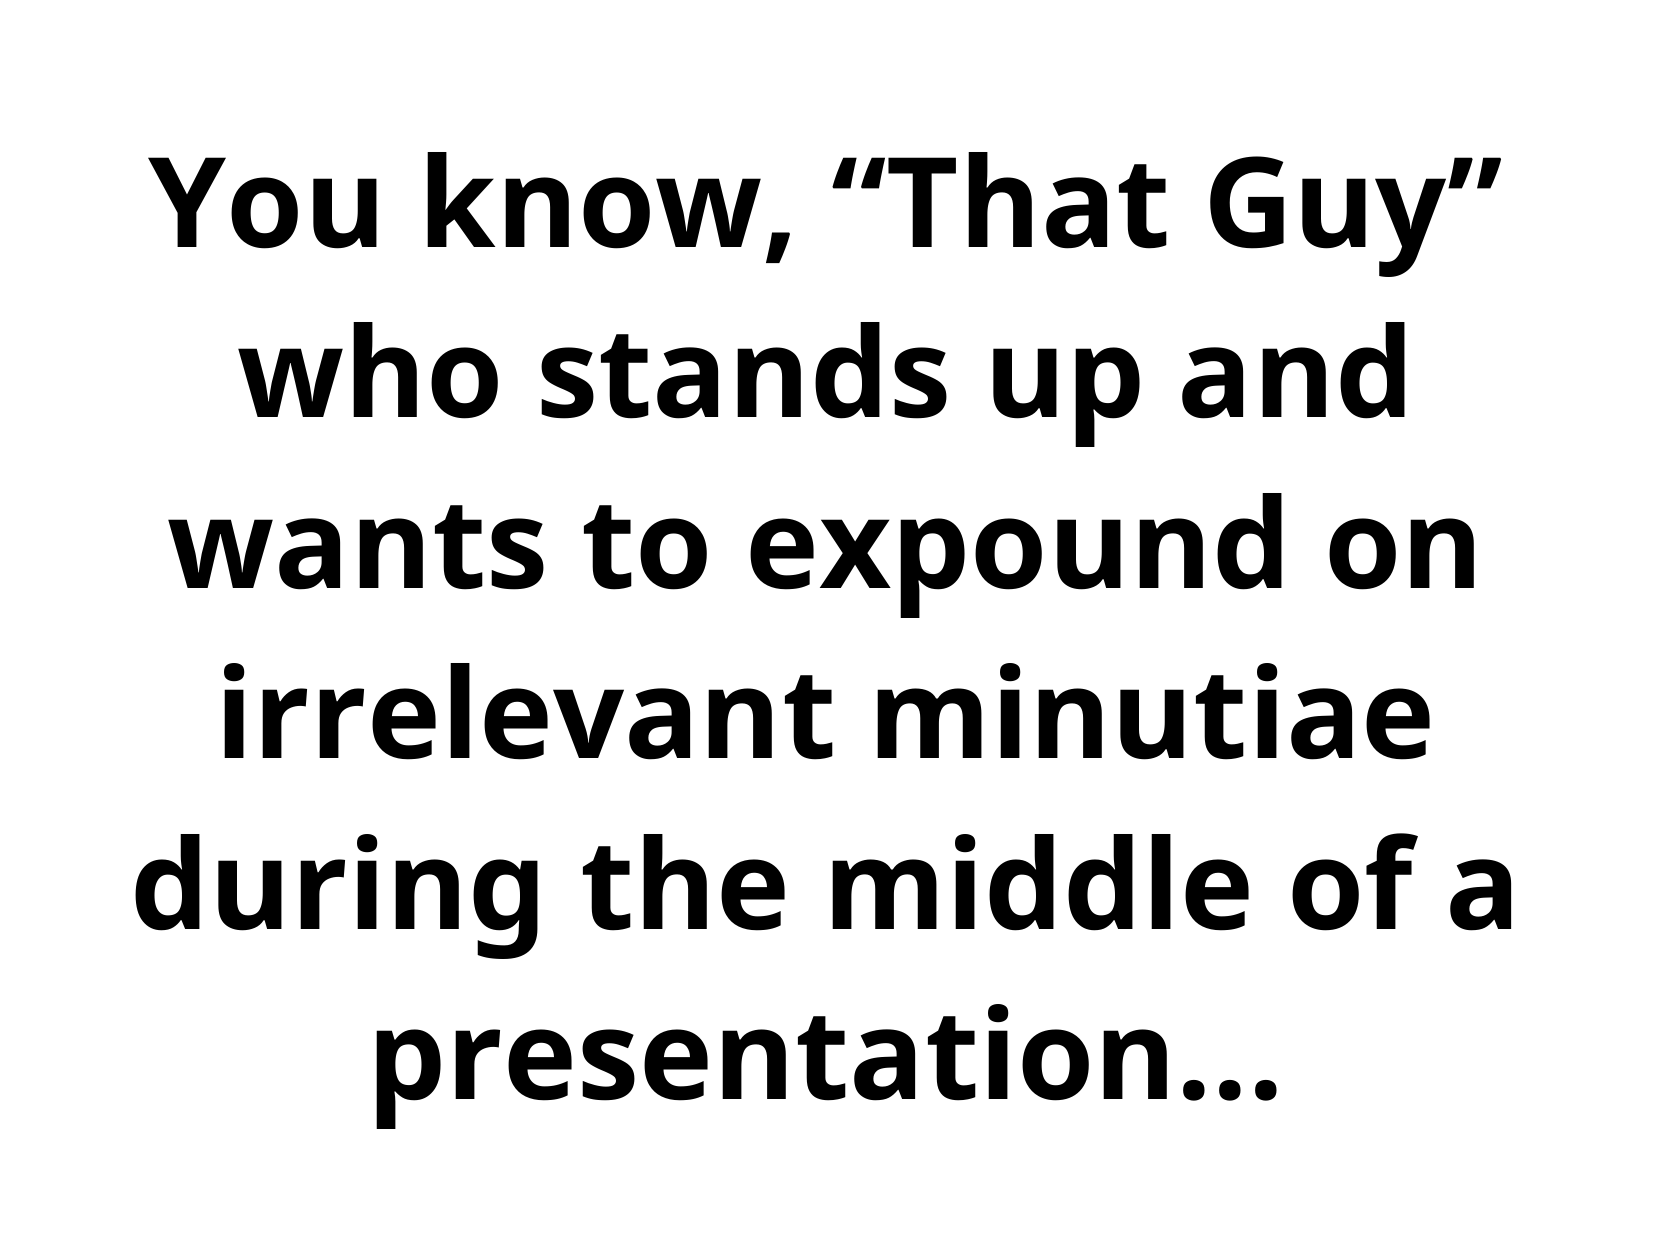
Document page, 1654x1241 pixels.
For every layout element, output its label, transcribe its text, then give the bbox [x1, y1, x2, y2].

title You know, “That Guy” who stands up and wants to expound on irrelevant minutiae during the middle of a presentation... [82, 49, 1571, 1201]
